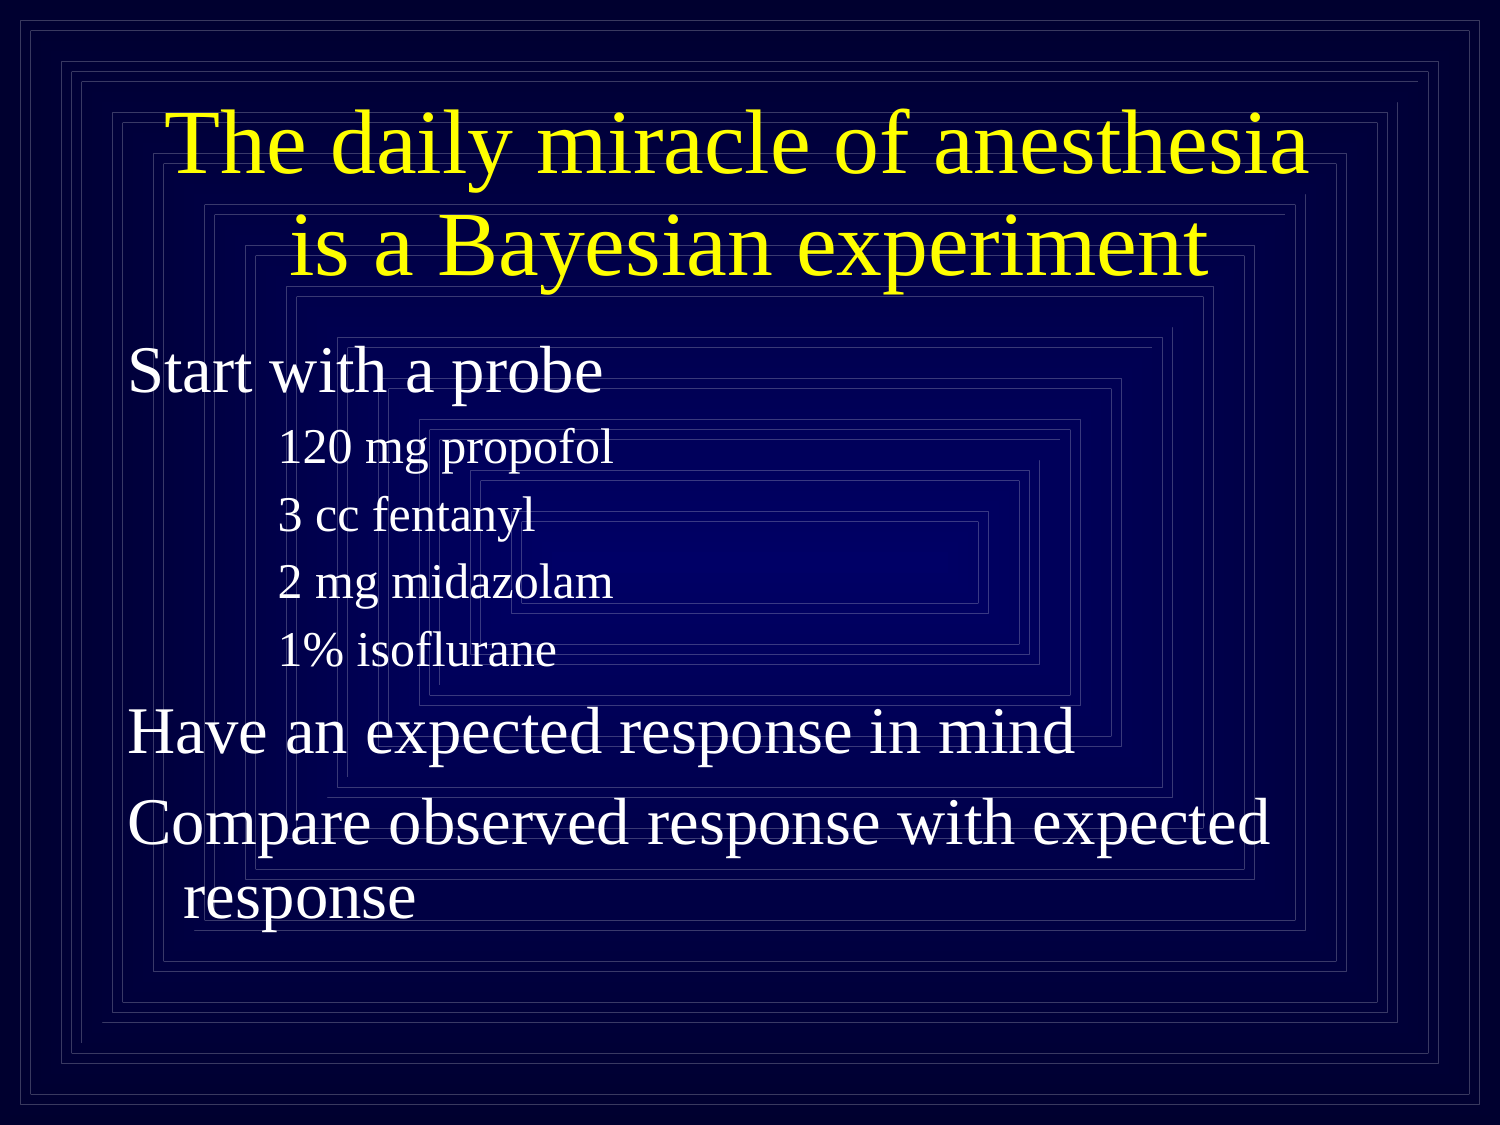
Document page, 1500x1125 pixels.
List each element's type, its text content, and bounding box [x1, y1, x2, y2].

list Start with a probe 120 mg propofol 3 cc fentanyl 2 mg midazolam 1% isoflurane Have an expected response in mind Compare observed response with expected response [112, 324, 1388, 1063]
title The daily miracle of anesthesia is a Bayesian experiment [112, 21, 1388, 324]
